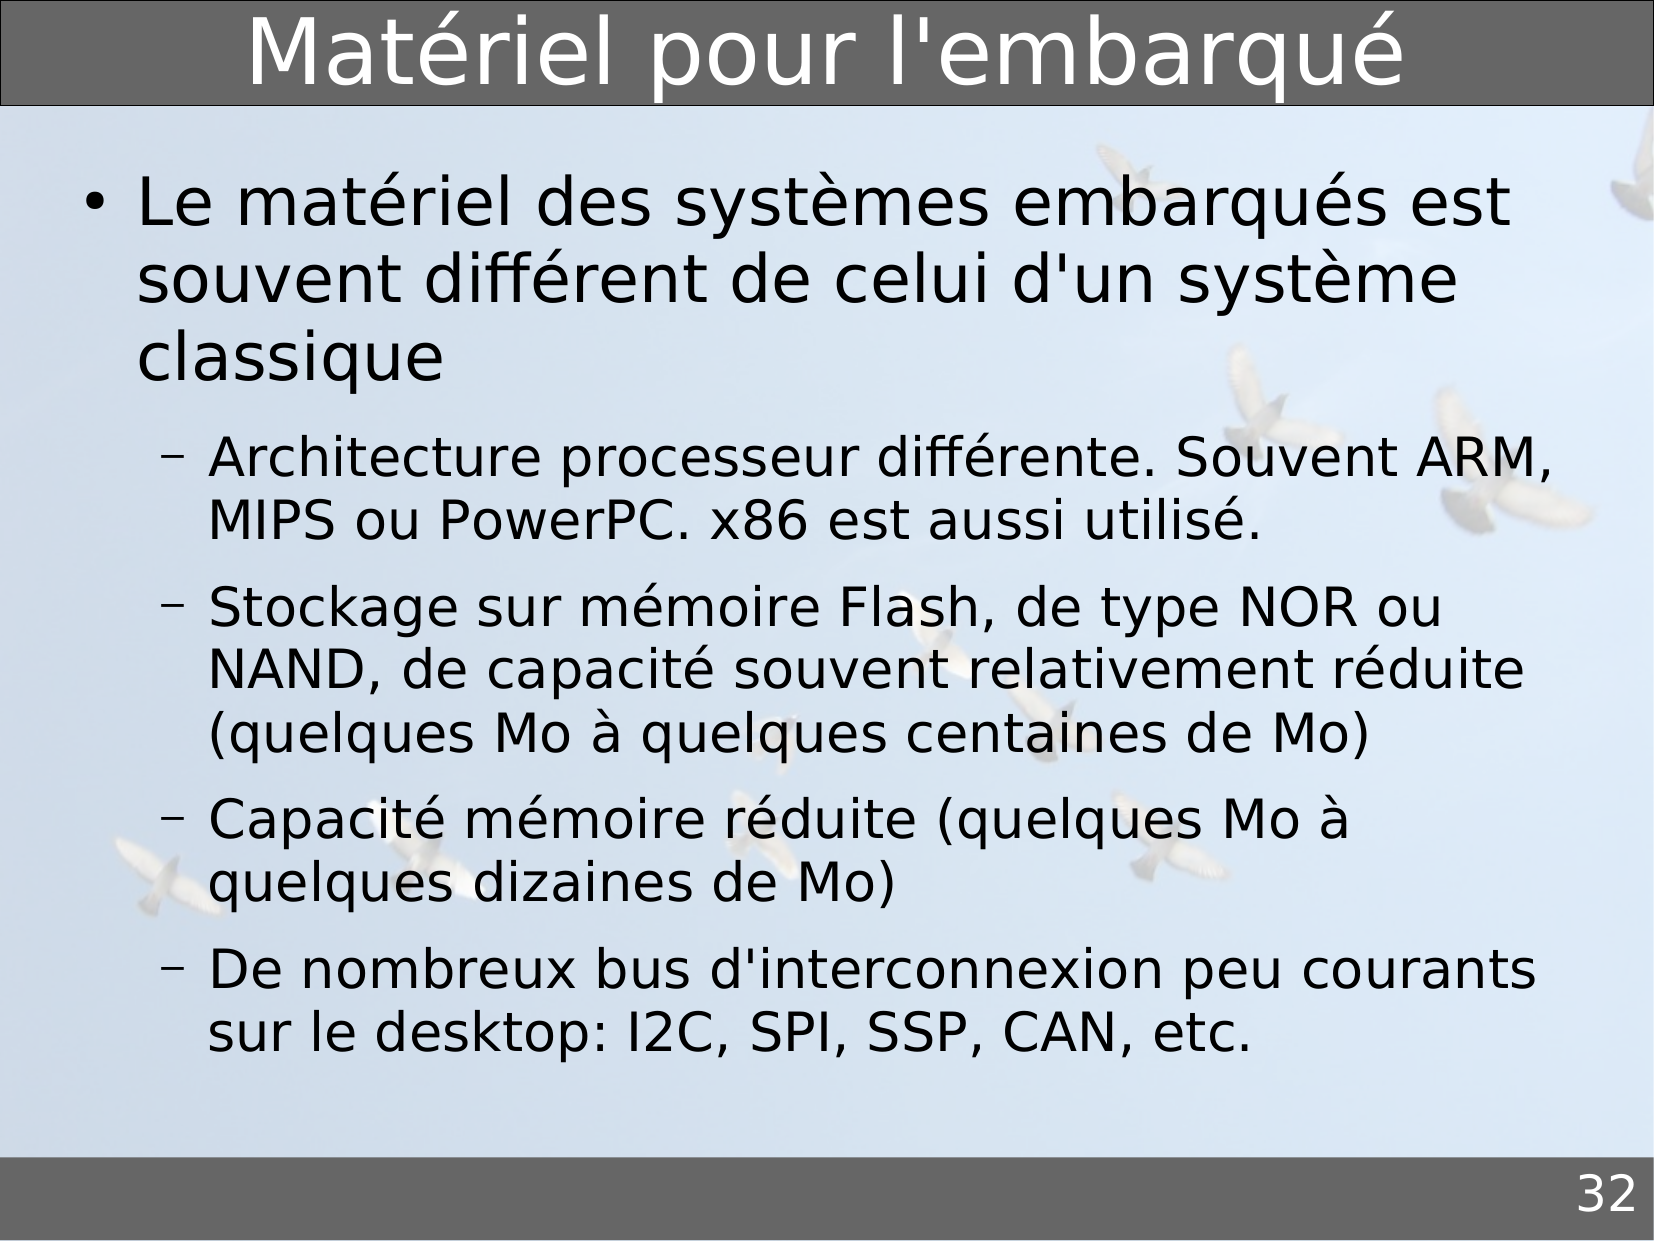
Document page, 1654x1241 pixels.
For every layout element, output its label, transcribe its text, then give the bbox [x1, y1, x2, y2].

list Le matériel des systèmes embarqués est souvent différent de celui d'un système classique Architecture processeur différente. Souvent ARM, MIPS ou PowerPC. x86 est aussi utilisé. Stockage sur mémoire Flash, de type NOR ou NAND, de capacité souvent relativement réduite (quelques Mo à quelques centaines de Mo) Capacité mémoire réduite (quelques Mo à quelques dizaines de Mo) De nombreux bus d'interconnexion peu courants sur le desktop: I2C, SPI, SSP, CAN, etc. [65, 163, 1603, 1065]
title Matériel pour l'embarqué [0, 0, 1654, 107]
